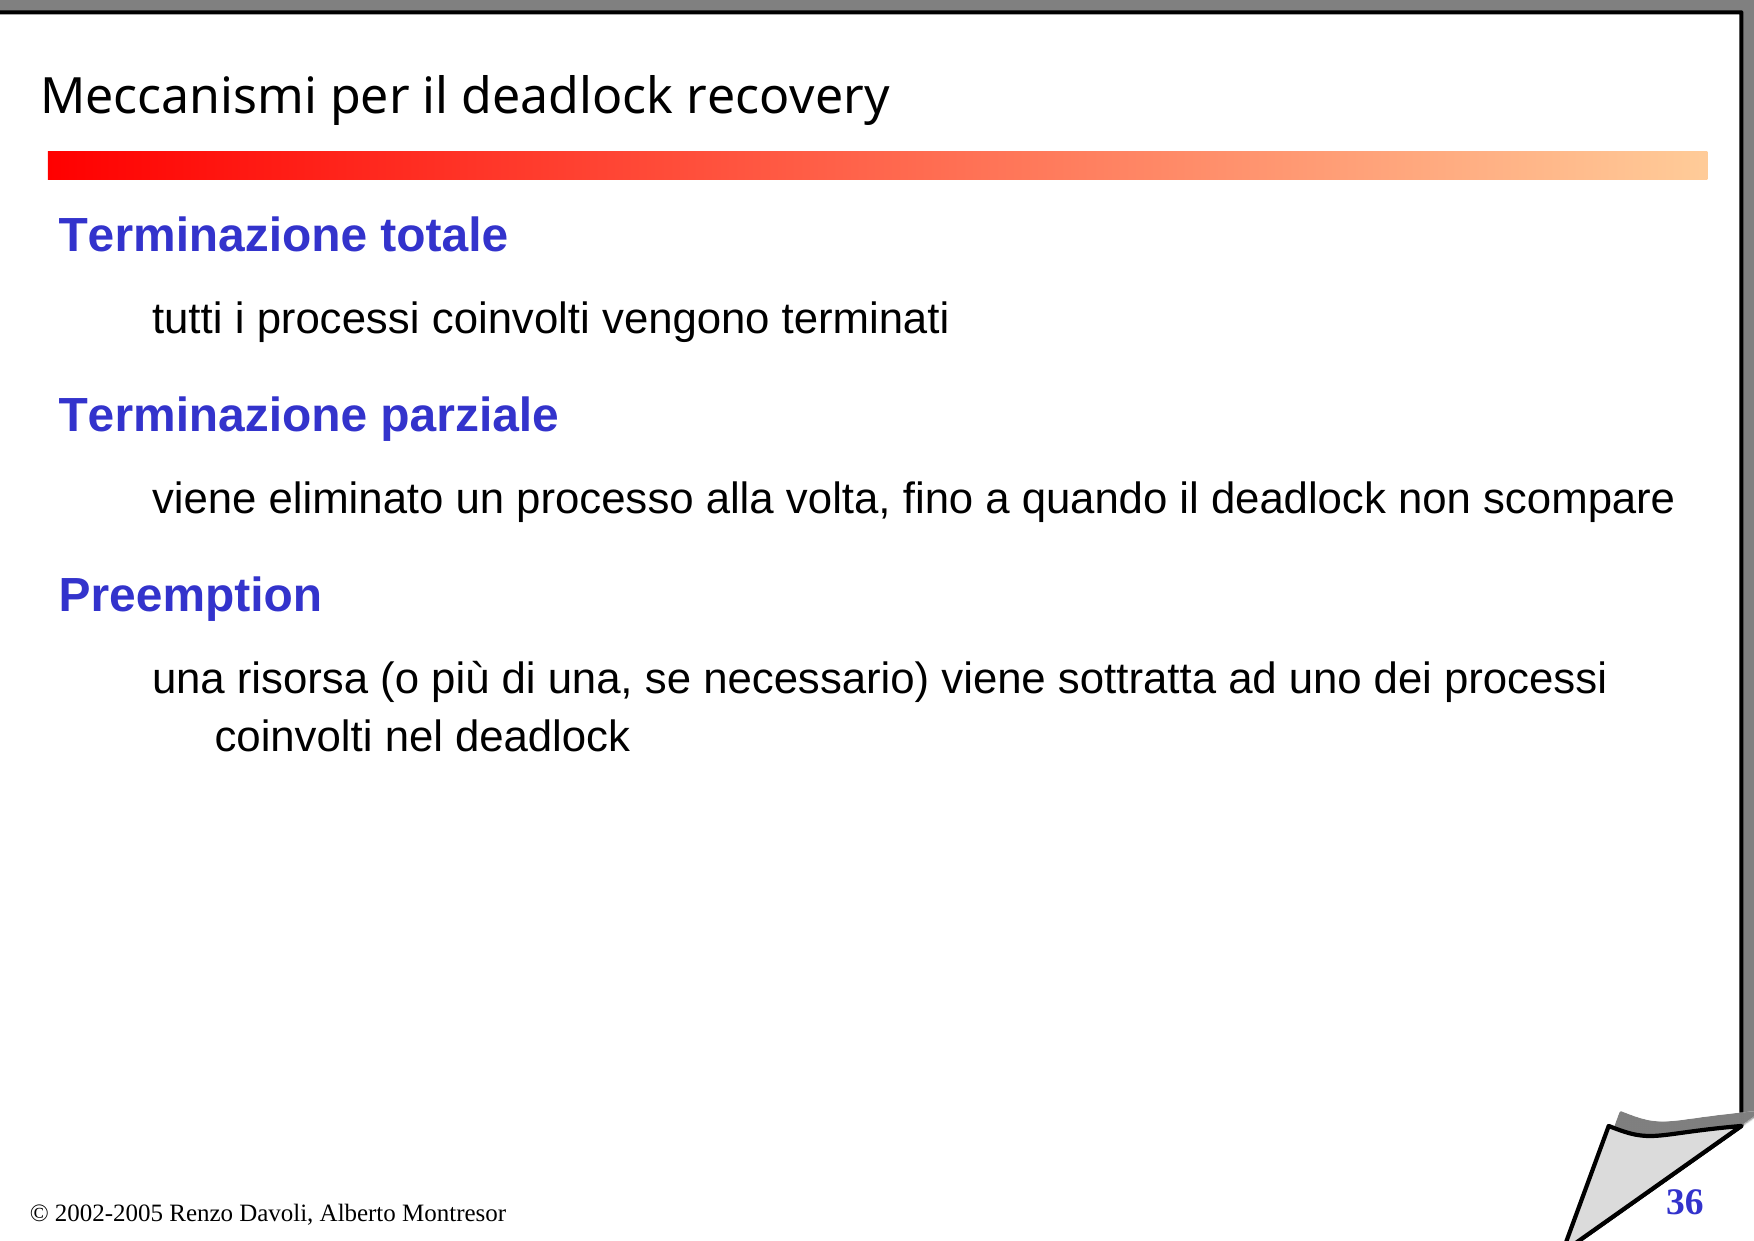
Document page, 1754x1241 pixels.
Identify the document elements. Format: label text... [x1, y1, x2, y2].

title Meccanismi per il deadlock recovery [40, 49, 1714, 144]
text_box q [750, 152, 754, 179]
list Terminazione totale tutti i processi coinvolti vengono terminati Terminazione parziale viene eliminato un processo alla volta, fino a quando il deadlock non scompare Preemption una risorsa (o più di una, se necessario) viene sottratta ad uno dei processi coinvolti nel deadlock [58, 206, 1696, 881]
